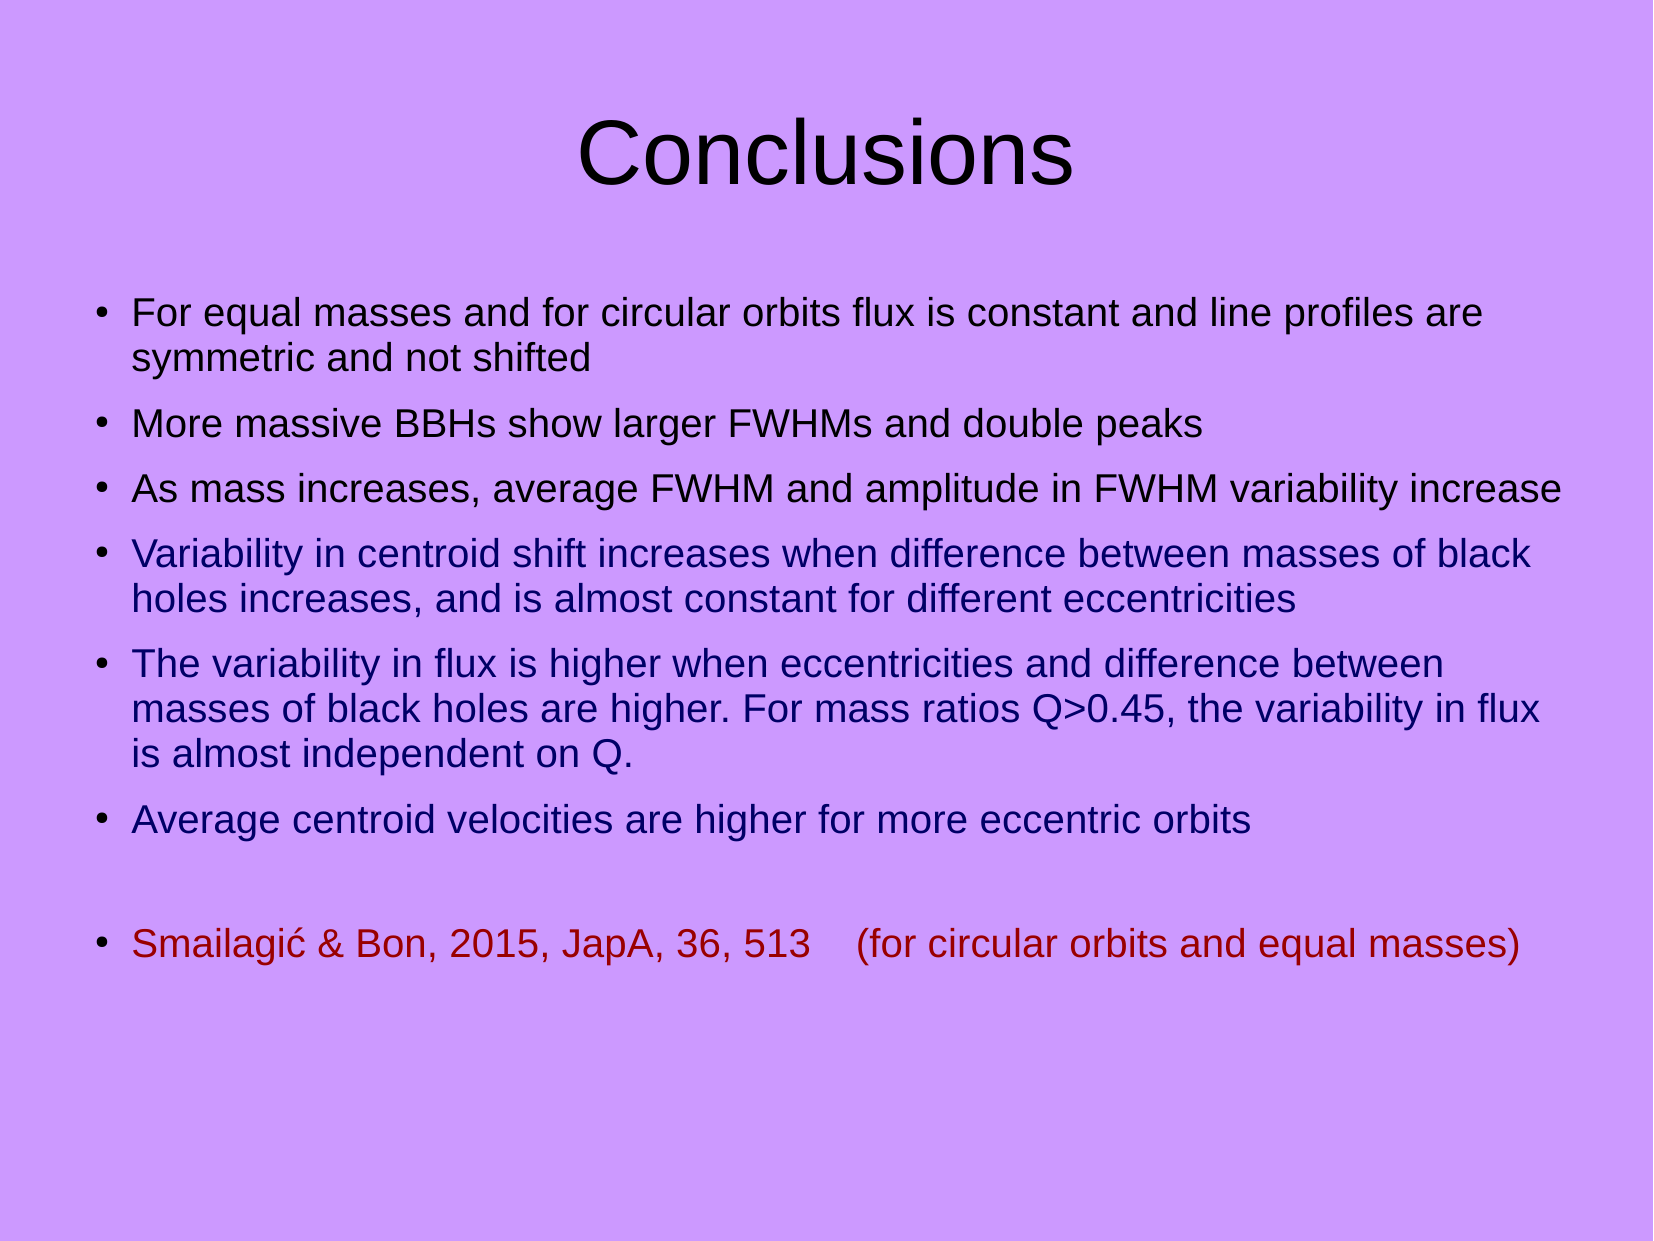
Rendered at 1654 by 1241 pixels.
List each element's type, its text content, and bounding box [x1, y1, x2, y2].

list For equal masses and for circular orbits flux is constant and line profiles are symmetric and not shifted More massive BBHs show larger FWHMs and double peaks As mass increases, average FWHM and amplitude in FWHM variability increase Variability in centroid shift increases when difference between masses of black holes increases, and is almost constant for different eccentricities The variability in flux is higher when eccentricities and difference between masses of black holes are higher. For mass ratios Q>0.45, the variability in flux is almost independent on Q. Average centroid velocities are higher for more eccentric orbits Smailagić & Bon, 2015, JapA, 36, 513 (for circular orbits and equal masses) [82, 290, 1571, 1010]
title Conclusions [82, 49, 1571, 257]
